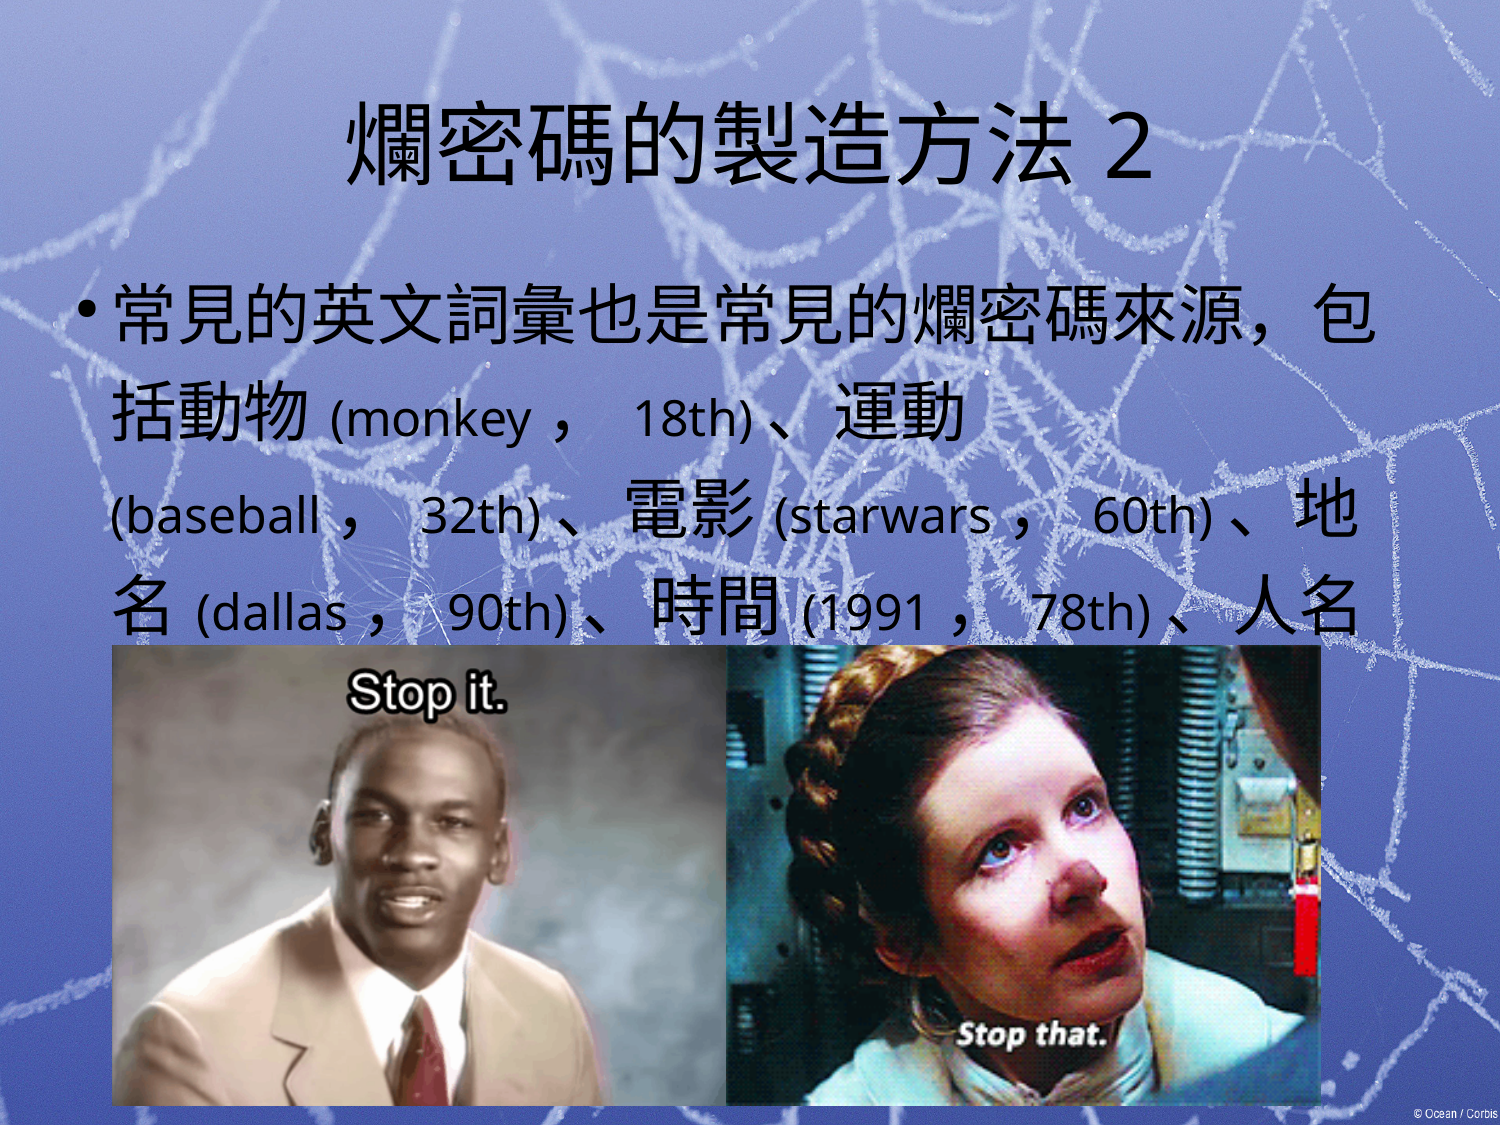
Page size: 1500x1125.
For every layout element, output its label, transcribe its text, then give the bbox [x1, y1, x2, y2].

title 爛密碼的製造方法2 [75, 45, 1425, 233]
list 常見的英文詞彙也是常見的爛密碼來源，包括動物(monkey，18th)、運動(baseball，32th)、電影(starwars，60th)、地名(dallas，90th)、時間(1991，78th)、人名(jordan，46th)，甚至電腦及密碼本身(computer，63th；password，2nd) [75, 262, 1425, 1005]
picture [0, 0, 1500, 1125]
